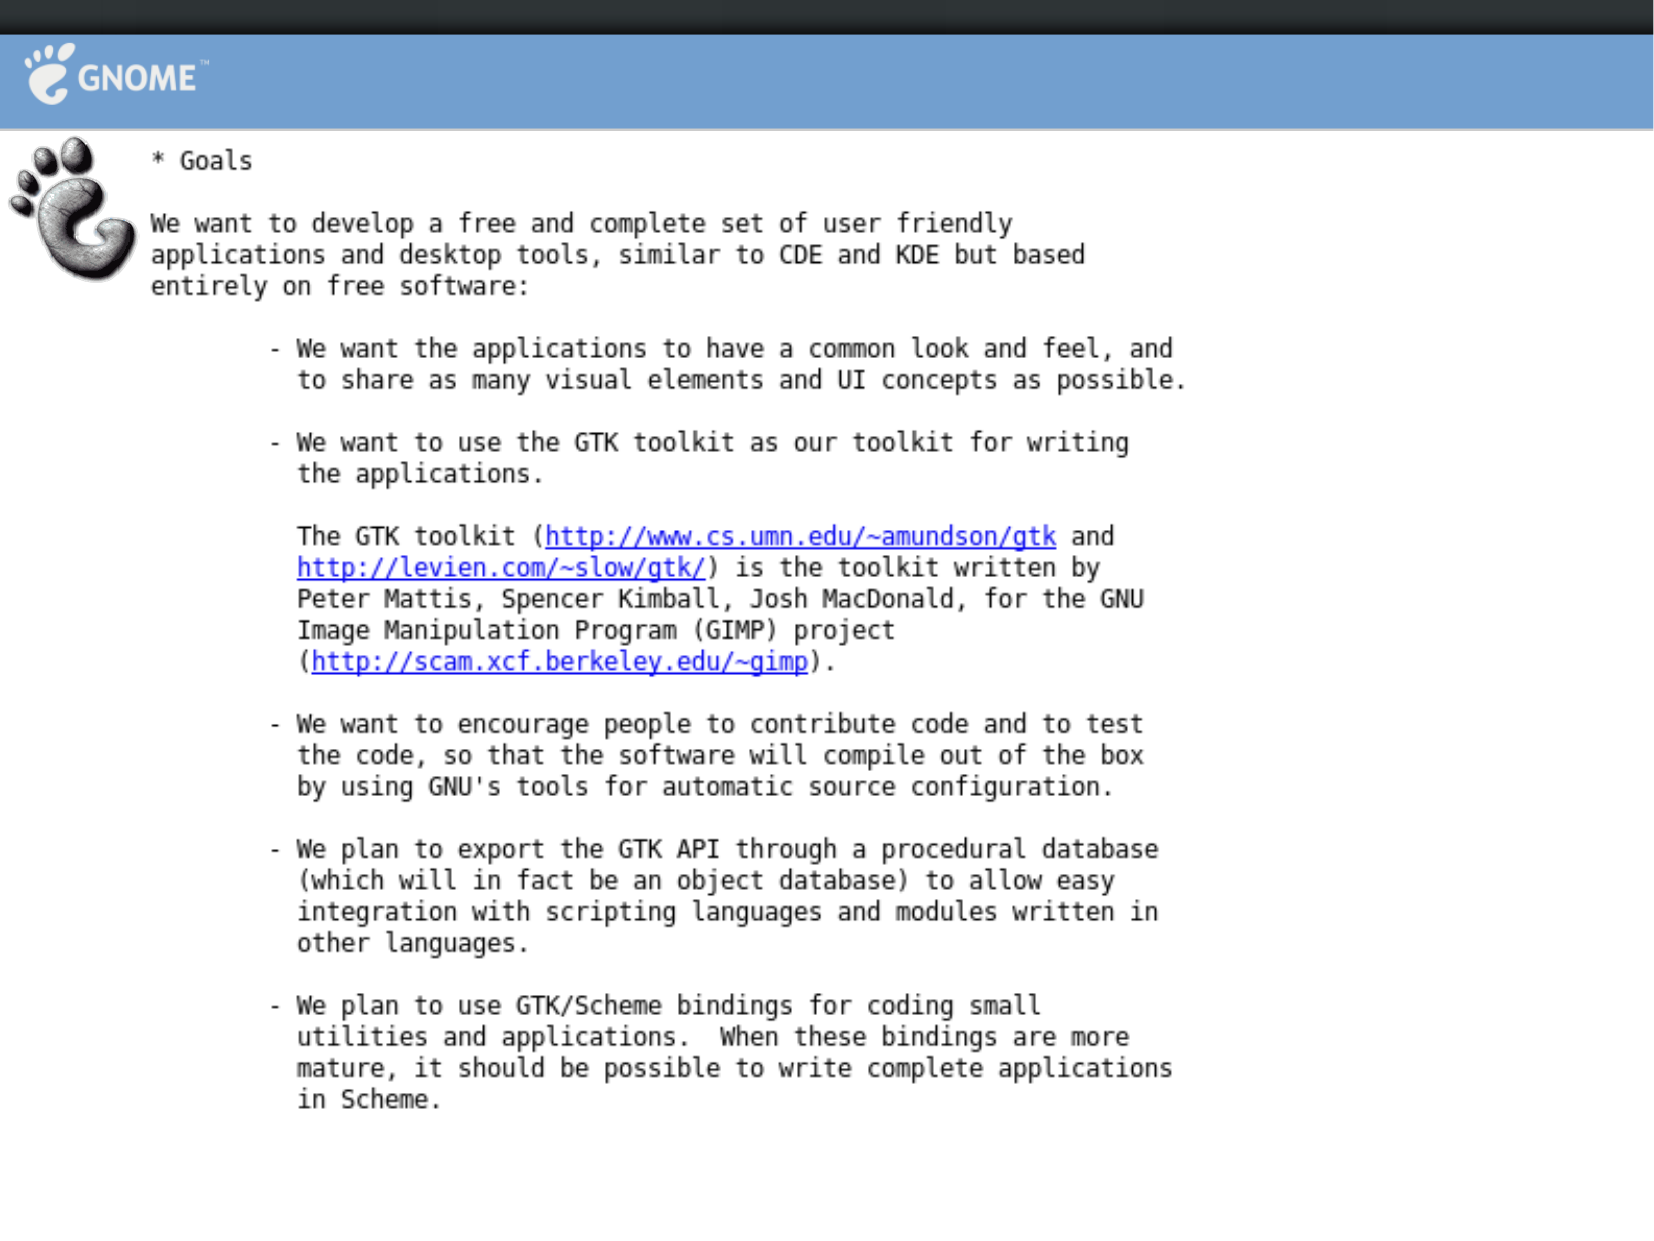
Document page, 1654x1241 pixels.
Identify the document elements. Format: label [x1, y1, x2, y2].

picture [0, 0, 1654, 131]
picture [0, 135, 140, 301]
picture [143, 139, 1228, 1138]
